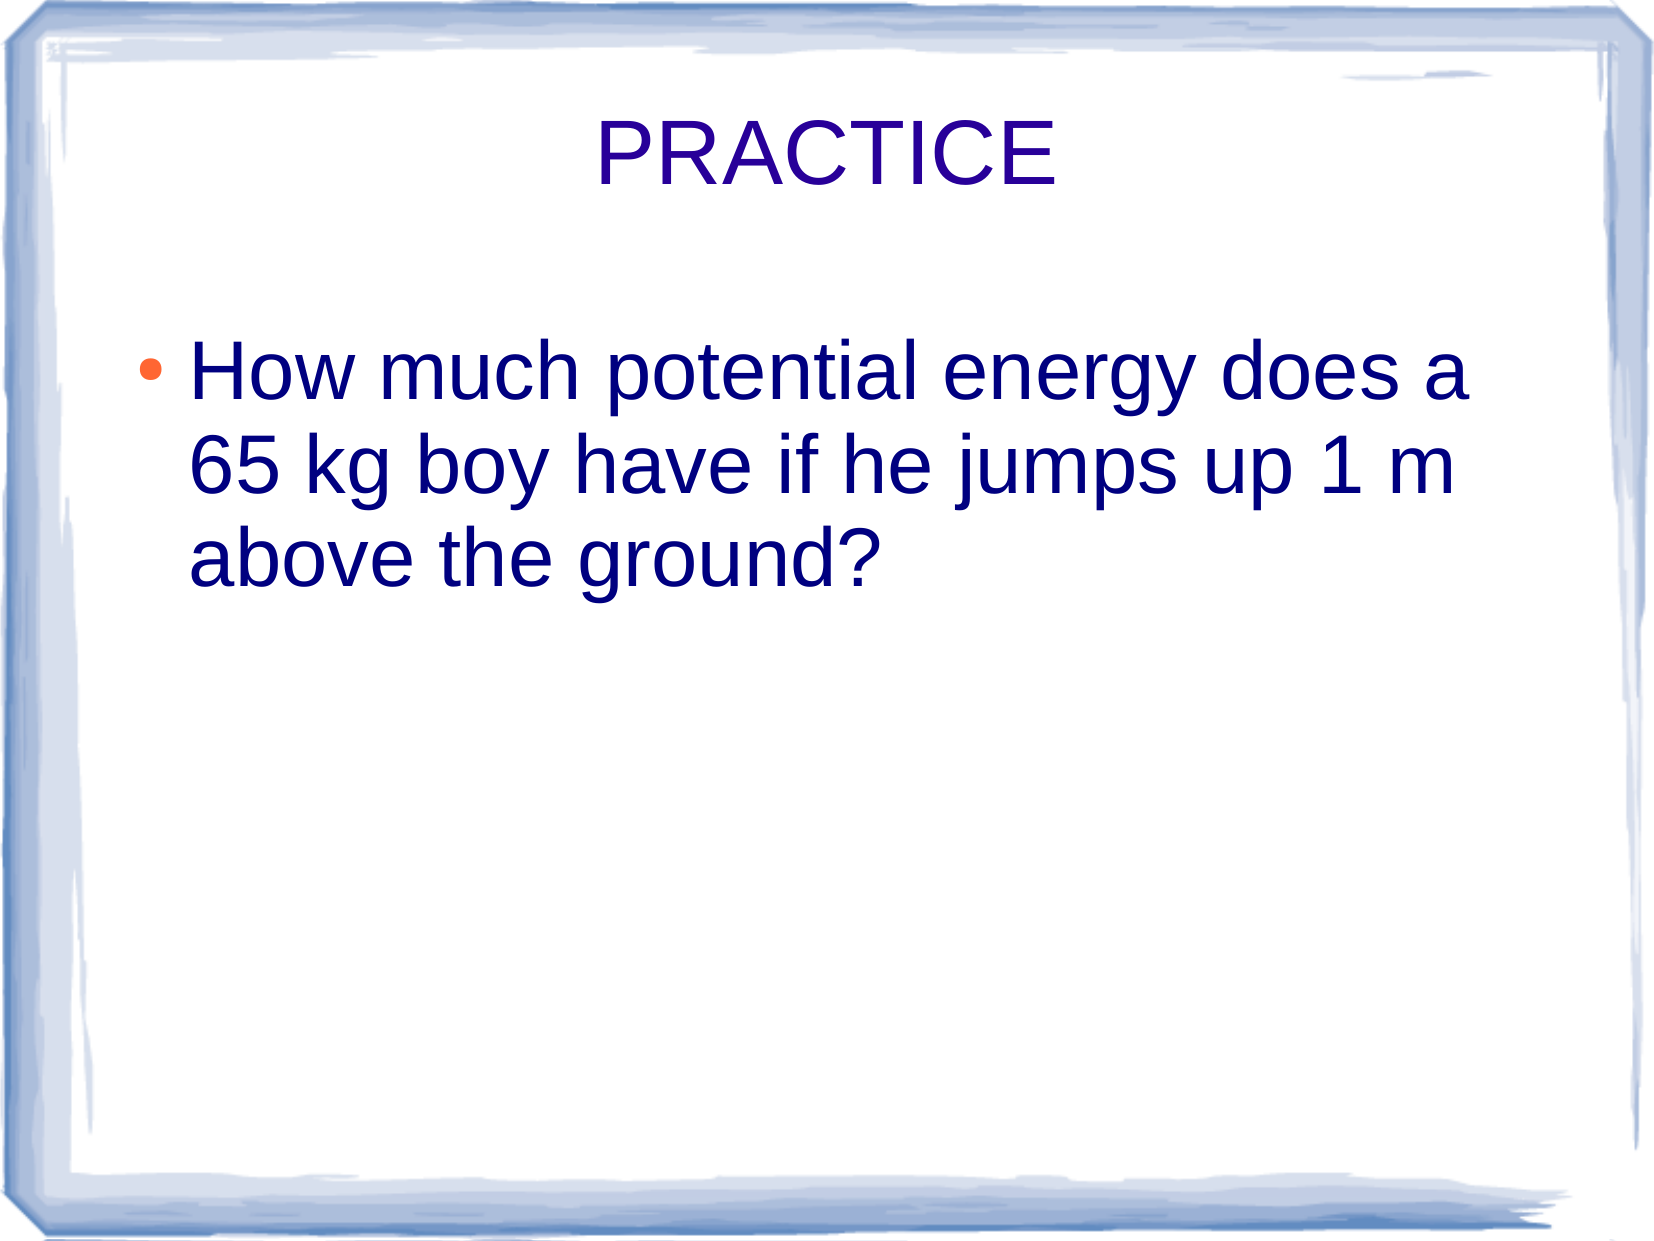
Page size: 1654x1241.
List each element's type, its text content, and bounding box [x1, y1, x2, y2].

list How much potential energy does a 65 kg boy have if he jumps up 1 m above the ground? [118, 324, 1571, 990]
title PRACTICE [82, 56, 1571, 250]
picture [0, 0, 1654, 1241]
